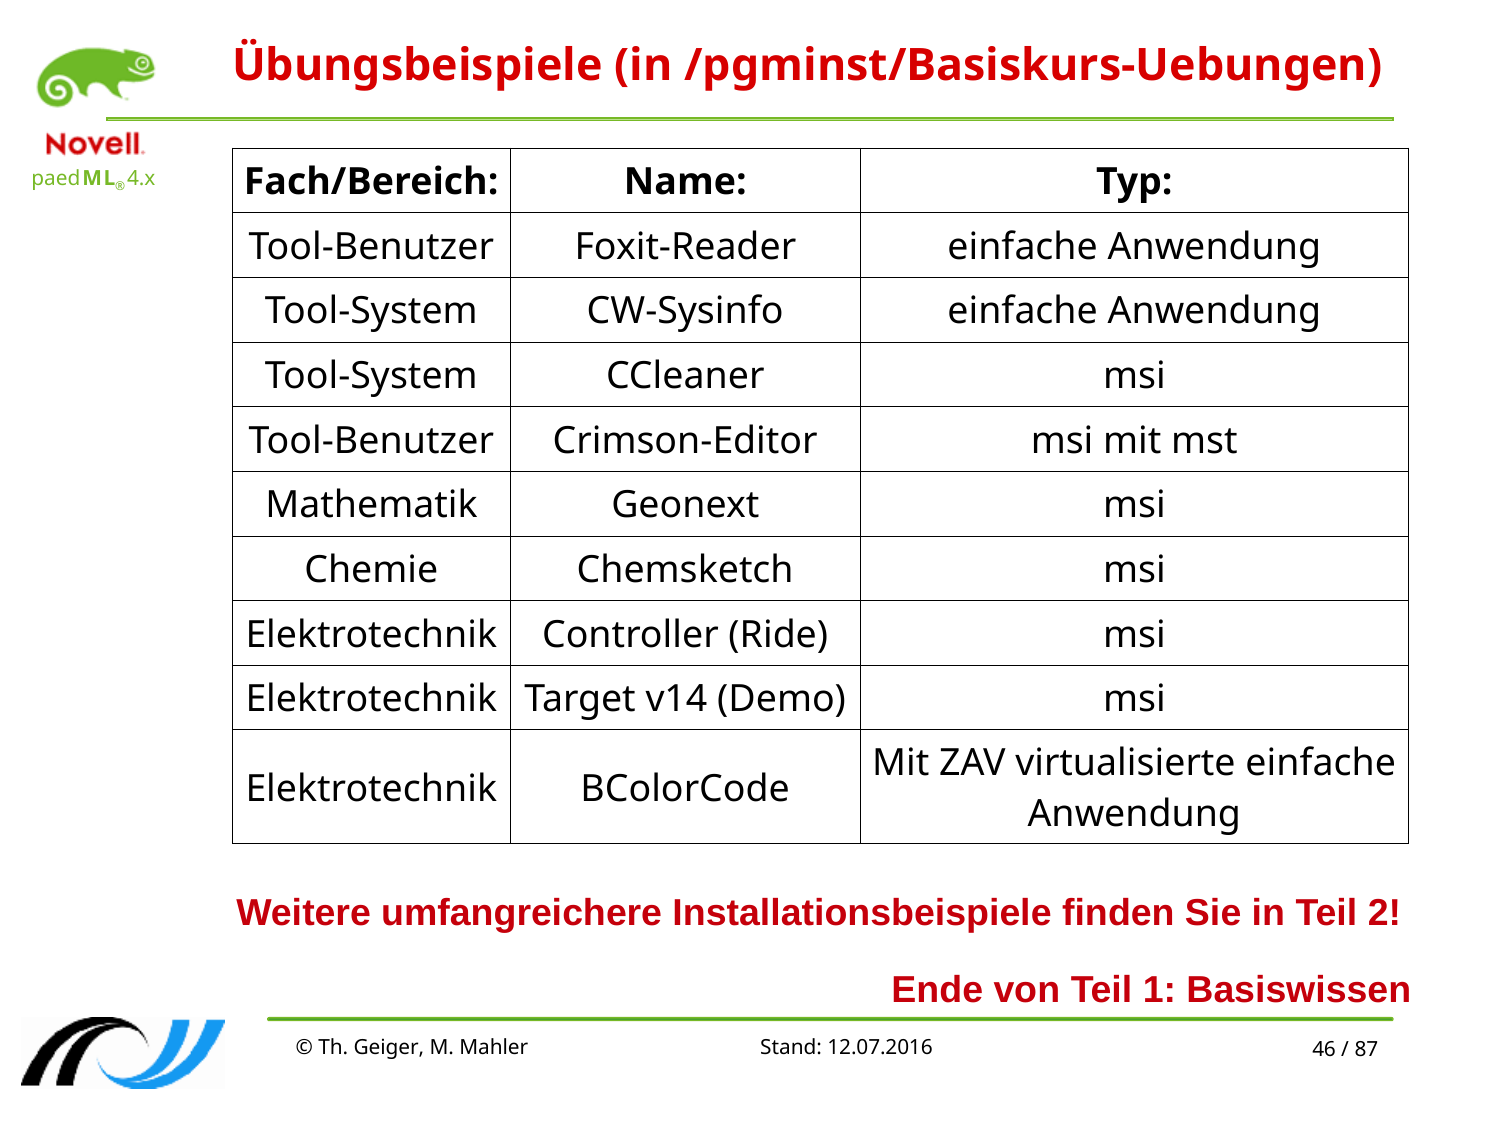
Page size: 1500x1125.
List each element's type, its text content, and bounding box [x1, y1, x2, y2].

table_cell Mit ZAV virtualisierte einfache Anwendung [861, 730, 1408, 843]
table_cell Foxit-Reader [511, 213, 860, 277]
table_cell CCleaner [511, 343, 860, 406]
table_cell msi [861, 343, 1408, 406]
table_cell msi mit mst [861, 407, 1408, 471]
picture [21, 1017, 225, 1089]
table_cell Chemsketch [511, 537, 860, 600]
table_cell Controller (Ride) [511, 601, 860, 665]
table_cell einfache Anwendung [861, 278, 1408, 342]
text_box Ende von Teil 1: Basiswissen [871, 960, 1433, 1019]
table_cell Tool-Benutzer [233, 407, 510, 471]
table_cell Elektrotechnik [233, 666, 510, 729]
table_cell msi [861, 537, 1408, 600]
table_cell Tool-Benutzer [233, 213, 510, 277]
table_cell einfache Anwendung [861, 213, 1408, 277]
table_cell Tool-System [233, 343, 510, 406]
table_cell BColorCode [511, 730, 860, 843]
table_header Typ: [861, 149, 1408, 212]
table_header Name: [511, 149, 860, 212]
table_cell Elektrotechnik [233, 601, 510, 665]
title Übungsbeispiele (in /pgminst/Basiskurs-Uebungen) [232, 0, 1453, 126]
table_cell Target v14 (Demo) [511, 666, 860, 729]
table_cell Chemie [233, 537, 510, 600]
text_box Weitere umfangreichere Installationsbeispiele finden Sie in Teil 2! [221, 883, 1418, 942]
table_cell Tool-System [233, 278, 510, 342]
table_cell Crimson-Editor [511, 407, 860, 471]
table_cell Geonext [511, 472, 860, 536]
table_cell Mathematik [233, 472, 510, 536]
table_cell msi [861, 666, 1408, 729]
table_cell msi [861, 472, 1408, 536]
table_header Fach/Bereich: [233, 149, 510, 212]
picture [24, 32, 167, 175]
table_cell msi [861, 601, 1408, 665]
table_cell Elektrotechnik [233, 730, 510, 843]
table_cell CW-Sysinfo [511, 278, 860, 342]
